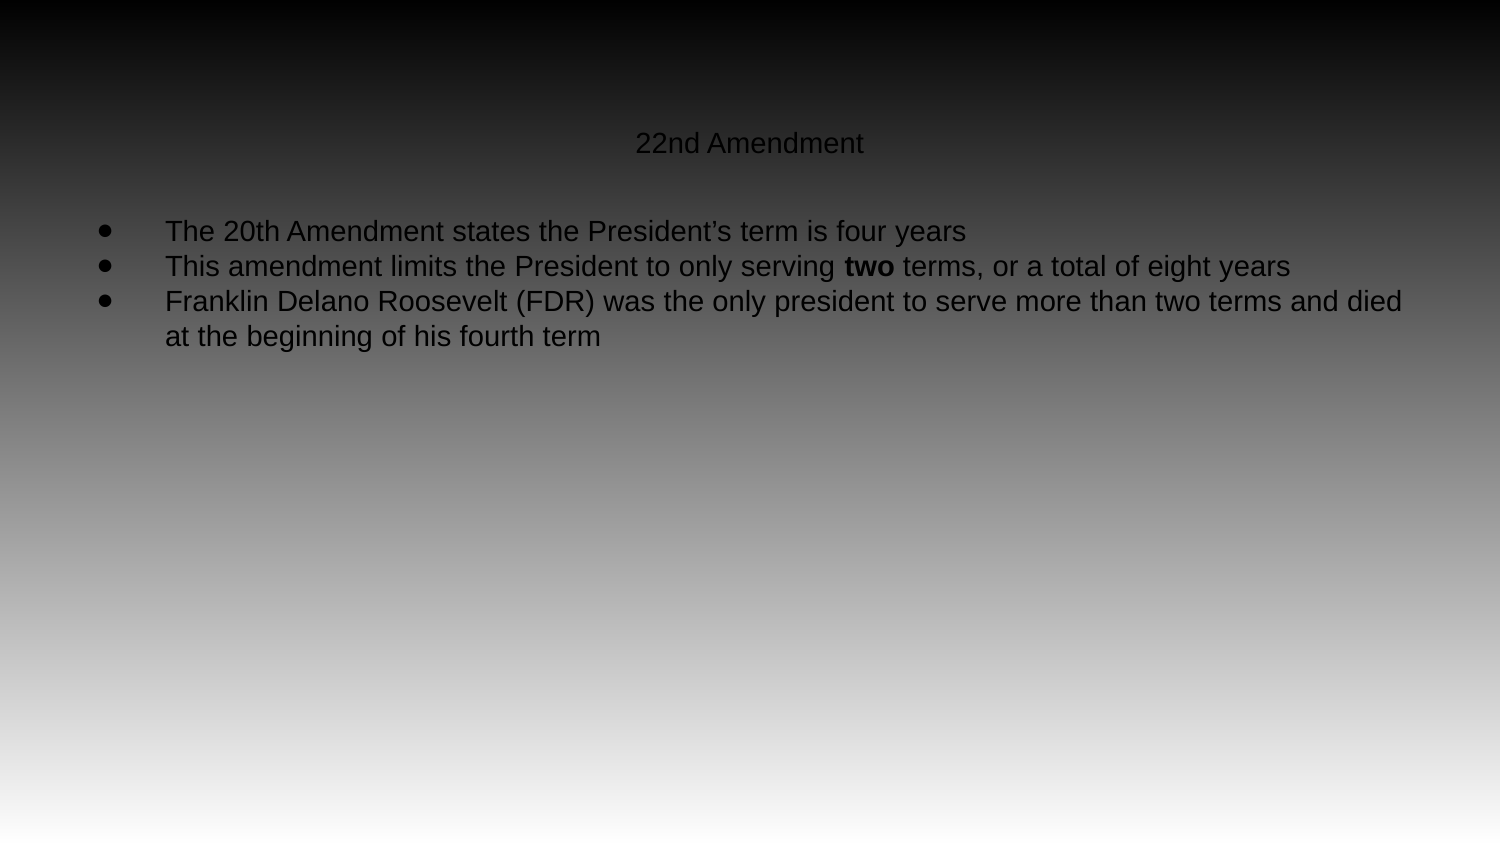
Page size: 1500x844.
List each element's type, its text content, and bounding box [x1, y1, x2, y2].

title 22nd Amendment [75, 33, 1425, 175]
list The 20th Amendment states the President’s term is four years This amendment limits the President to only serving two terms, or a total of eight years Franklin Delano Roosevelt (FDR) was the only president to serve more than two terms and died at the beginning of his fourth term [75, 196, 1425, 808]
